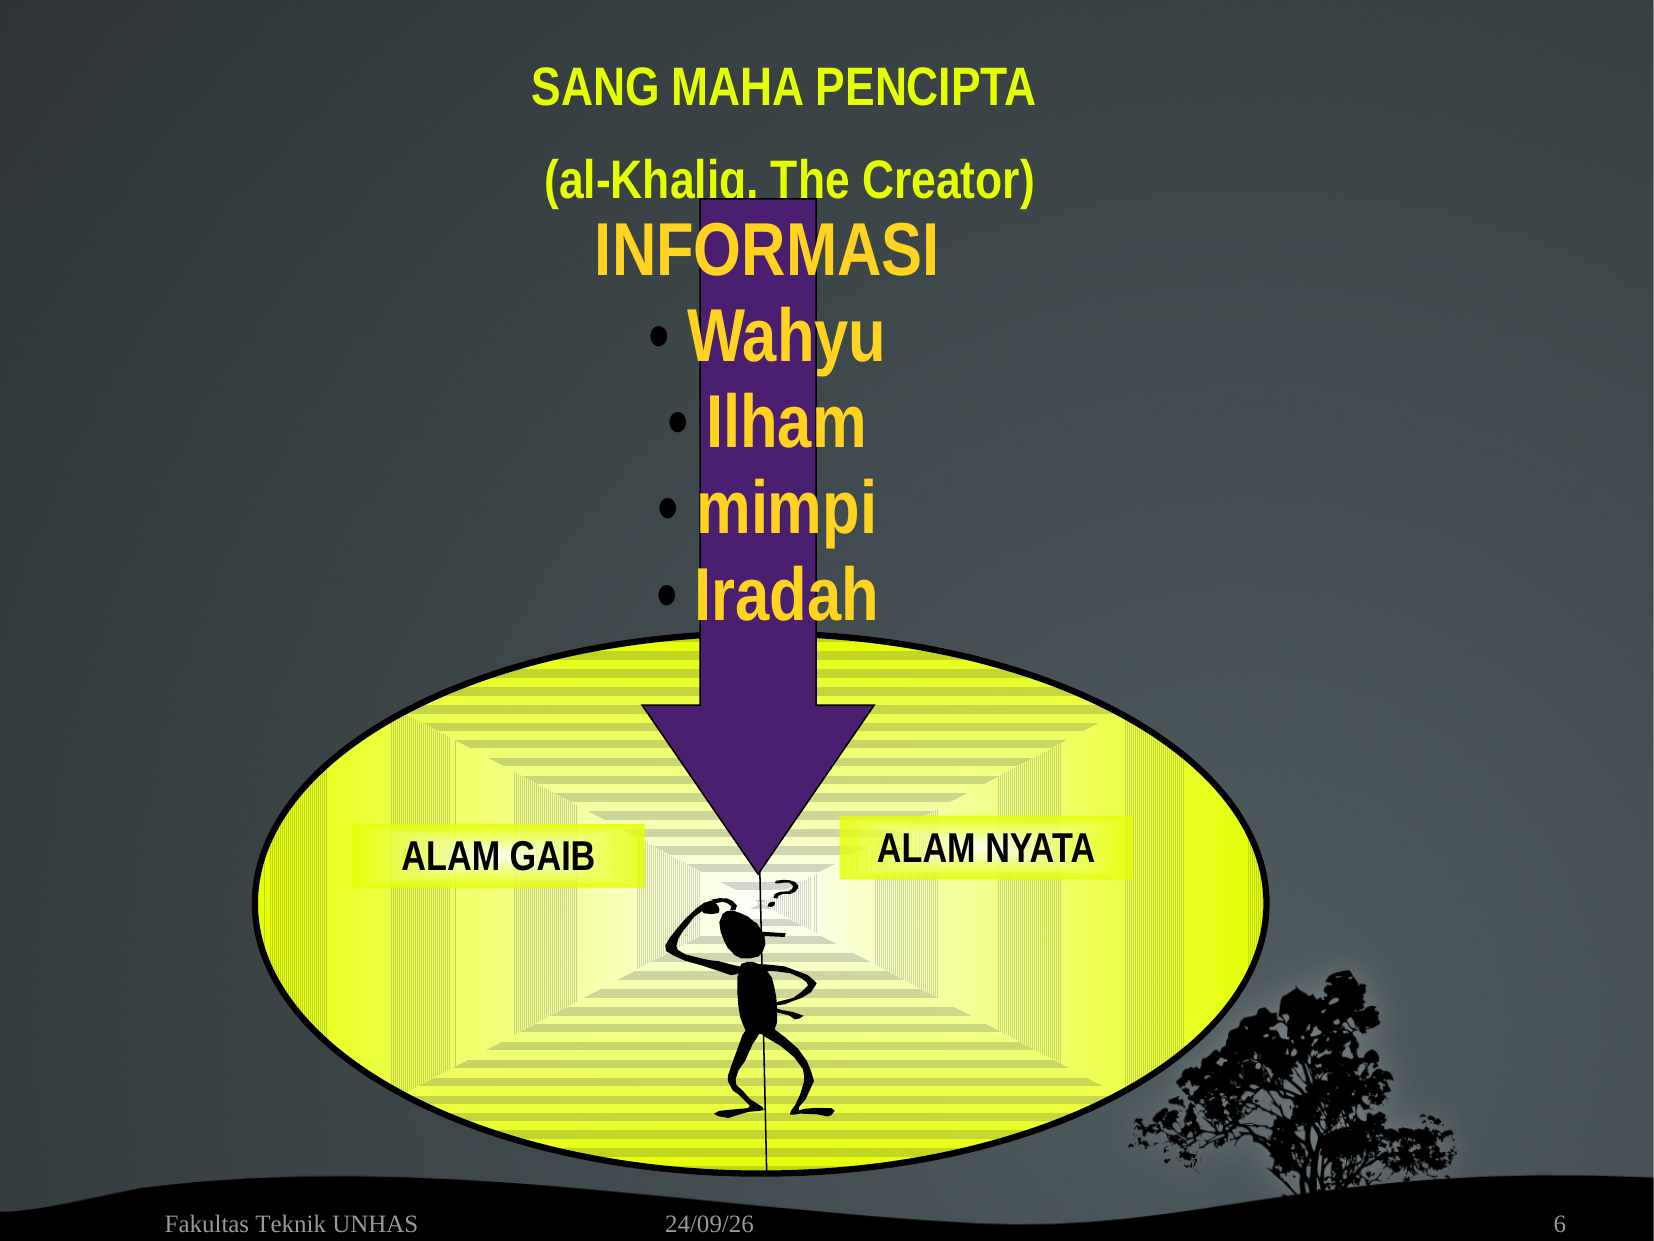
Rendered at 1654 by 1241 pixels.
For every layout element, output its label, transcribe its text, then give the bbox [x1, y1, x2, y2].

text_box INFORMASI Wahyu Ilham mimpi Iradah [314, 197, 1221, 644]
text_box ALAM GAIB [353, 824, 645, 888]
text_box ALAM NYATA [839, 815, 1133, 880]
text_box [254, 644, 1267, 1174]
picture [0, 0, 1654, 1241]
text_box SANG MAHA PENCIPTA (al-Khaliq, The Creator) [94, 46, 1486, 218]
